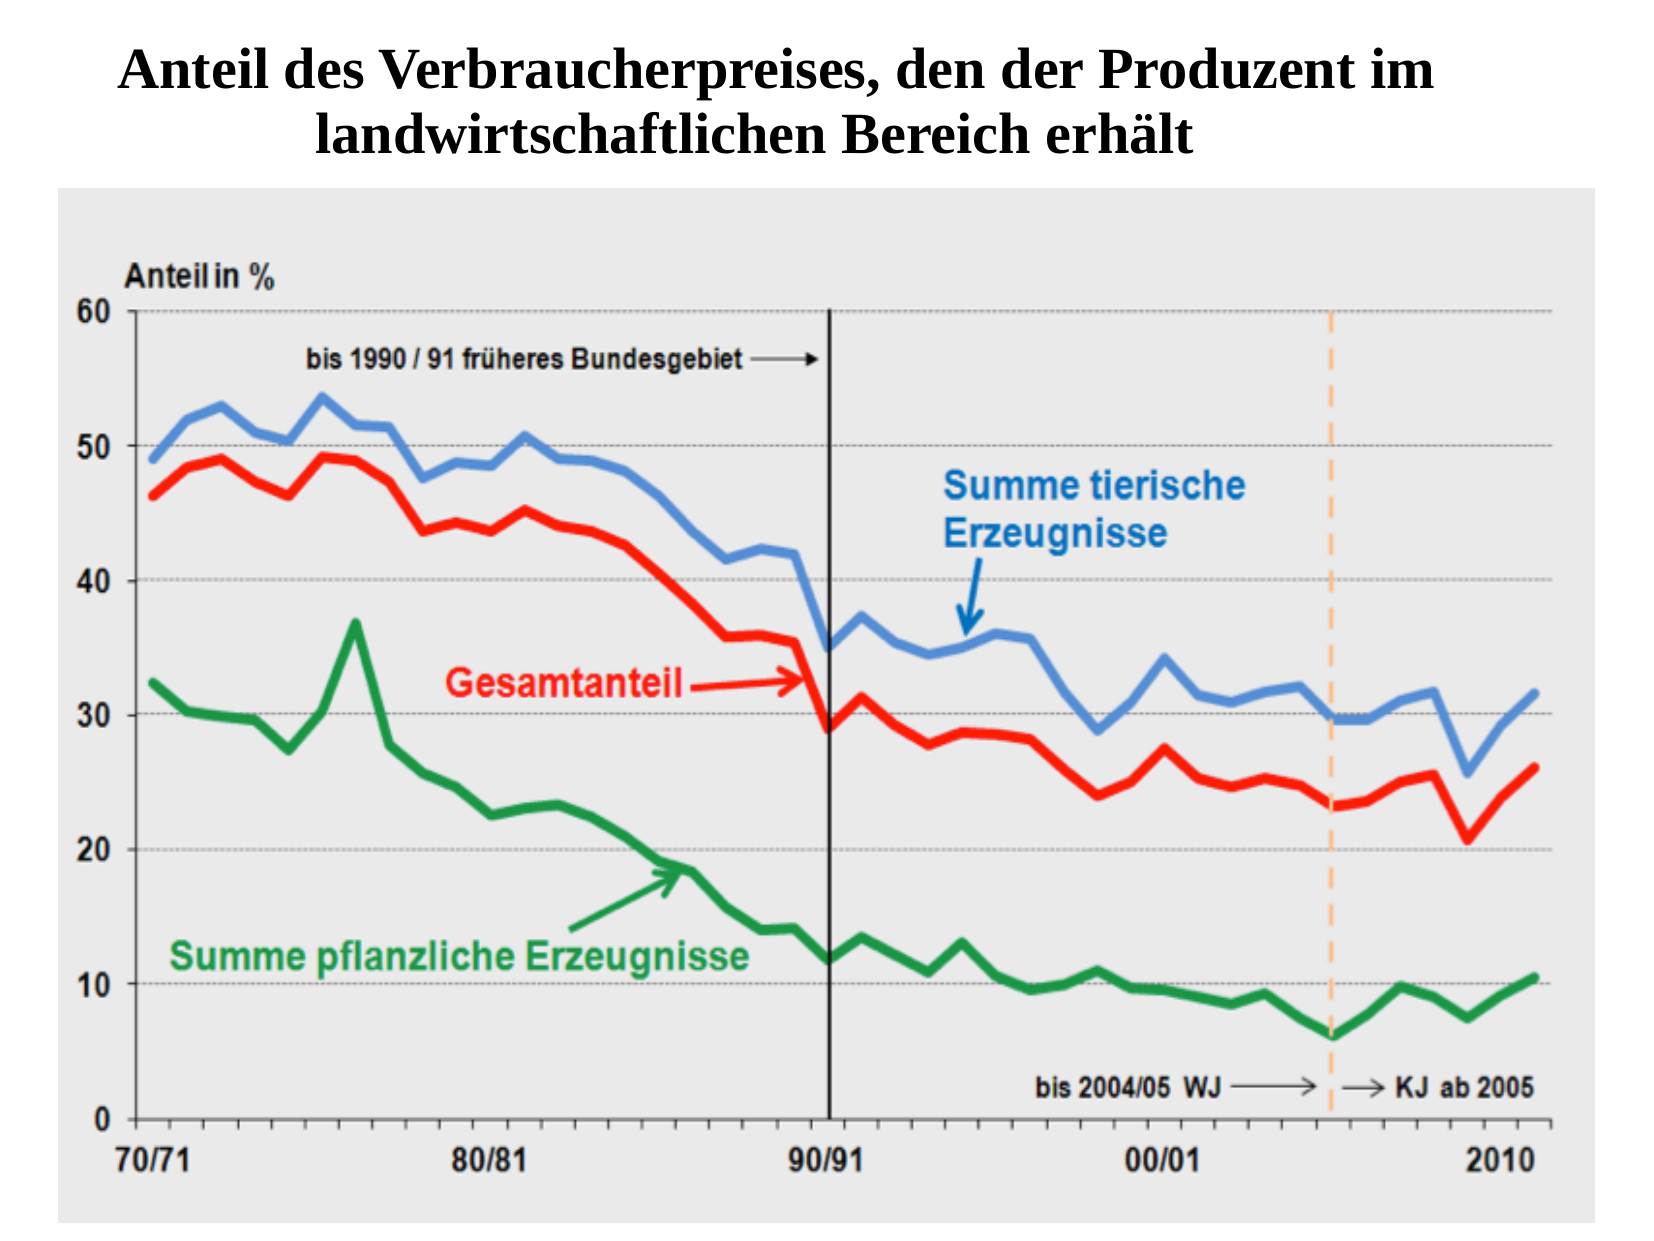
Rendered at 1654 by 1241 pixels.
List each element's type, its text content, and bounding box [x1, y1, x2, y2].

picture [58, 188, 1595, 1223]
text_box Anteil des Verbraucherpreises, den der Produzent im landwirtschaftlichen Bereich erhält [59, 29, 1595, 174]
